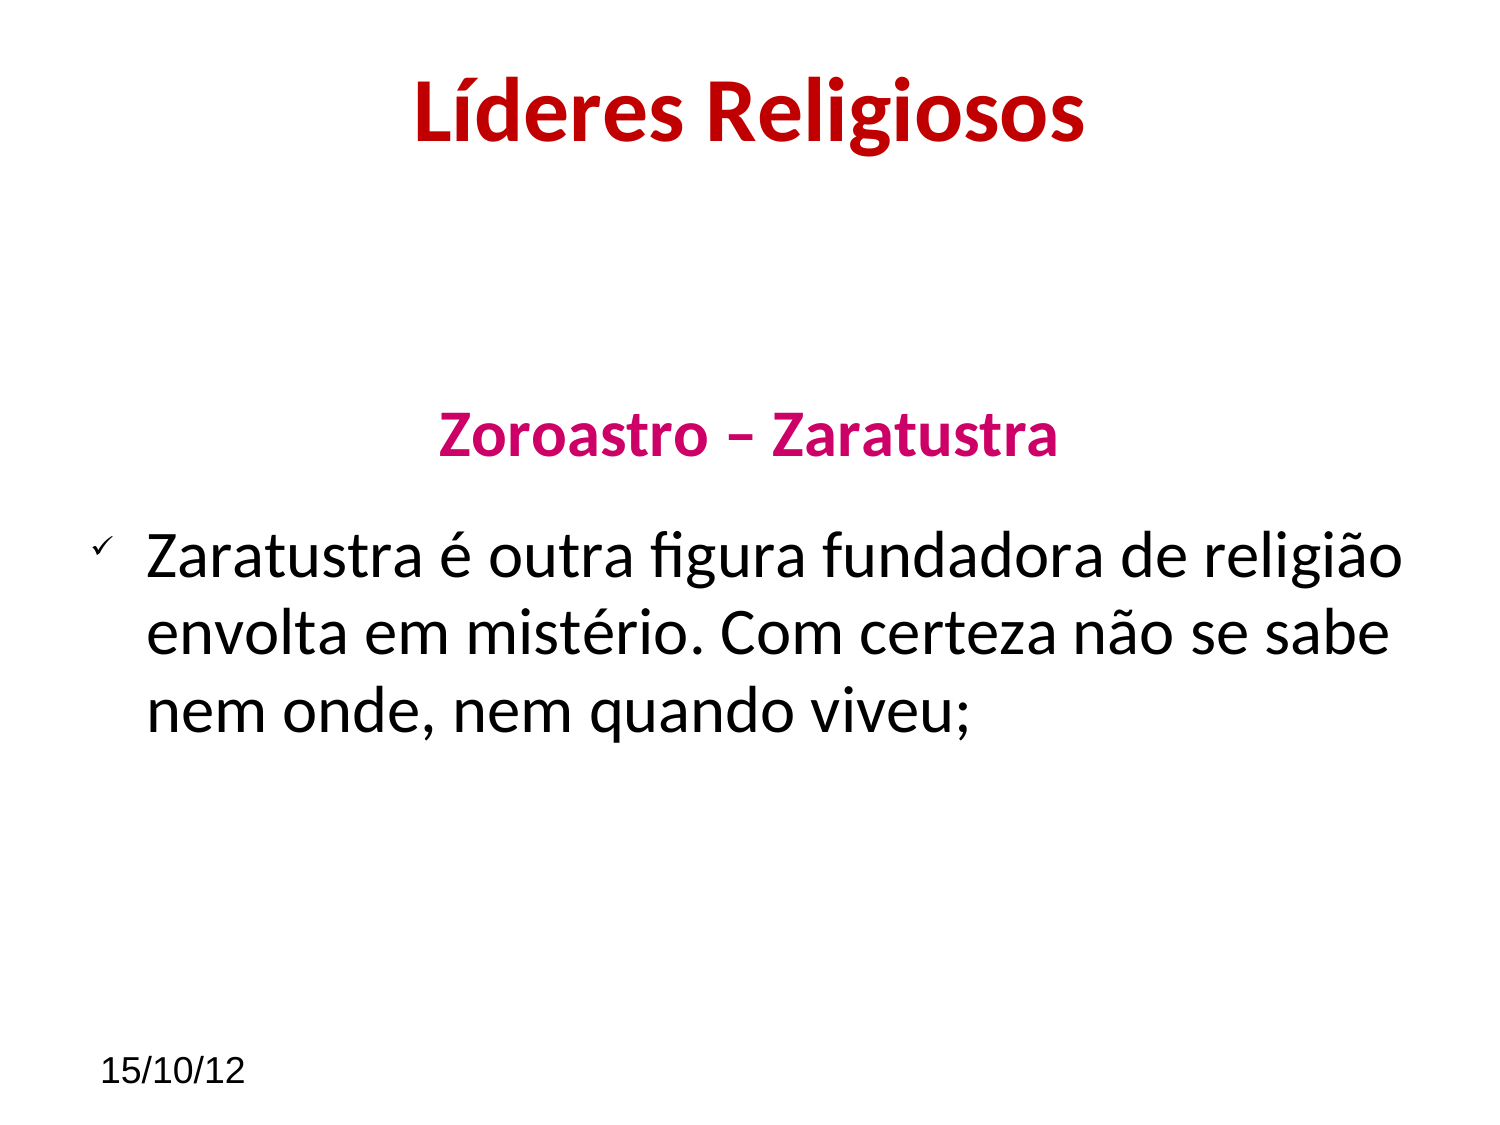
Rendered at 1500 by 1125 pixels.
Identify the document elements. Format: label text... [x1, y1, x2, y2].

title Líderes Religiosos [75, 45, 1426, 233]
text_box Zoroastro – Zaratustra Zaratustra é outra figura fundadora de religião envolta em mistério. Com certeza não se sabe nem onde, nem quando viveu; [75, 262, 1426, 1005]
